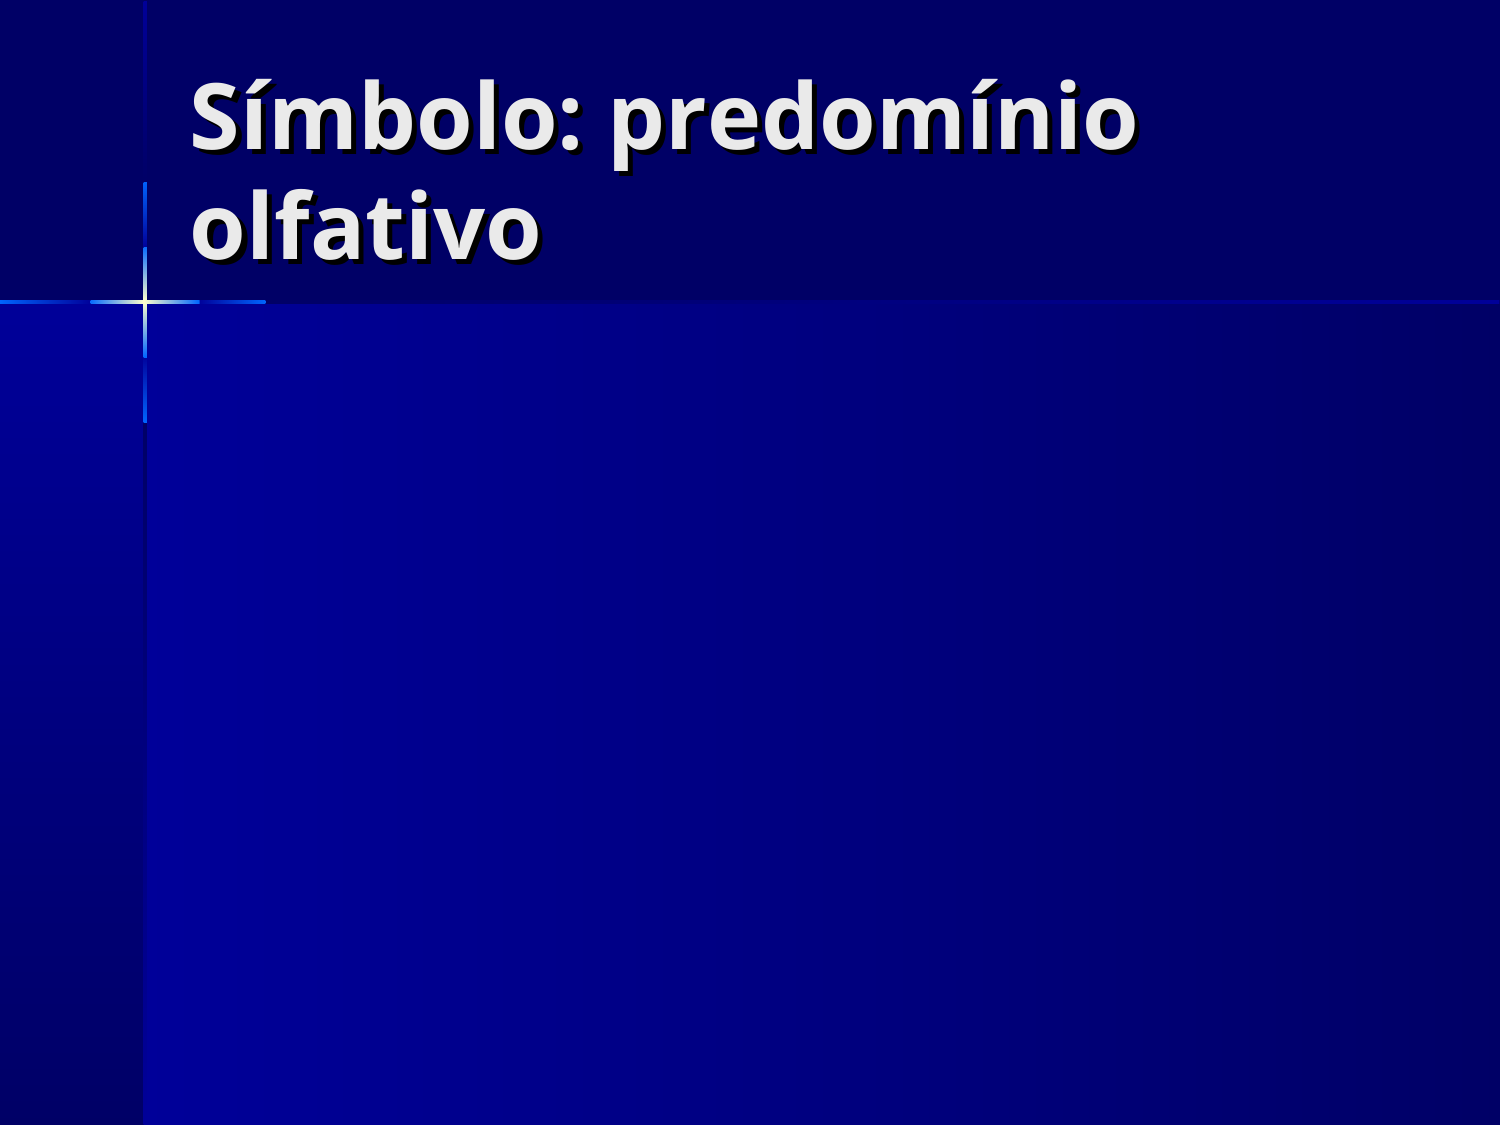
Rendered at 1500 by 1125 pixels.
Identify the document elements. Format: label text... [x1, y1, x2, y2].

title Símbolo: predomínio olfativo [174, 49, 1413, 285]
